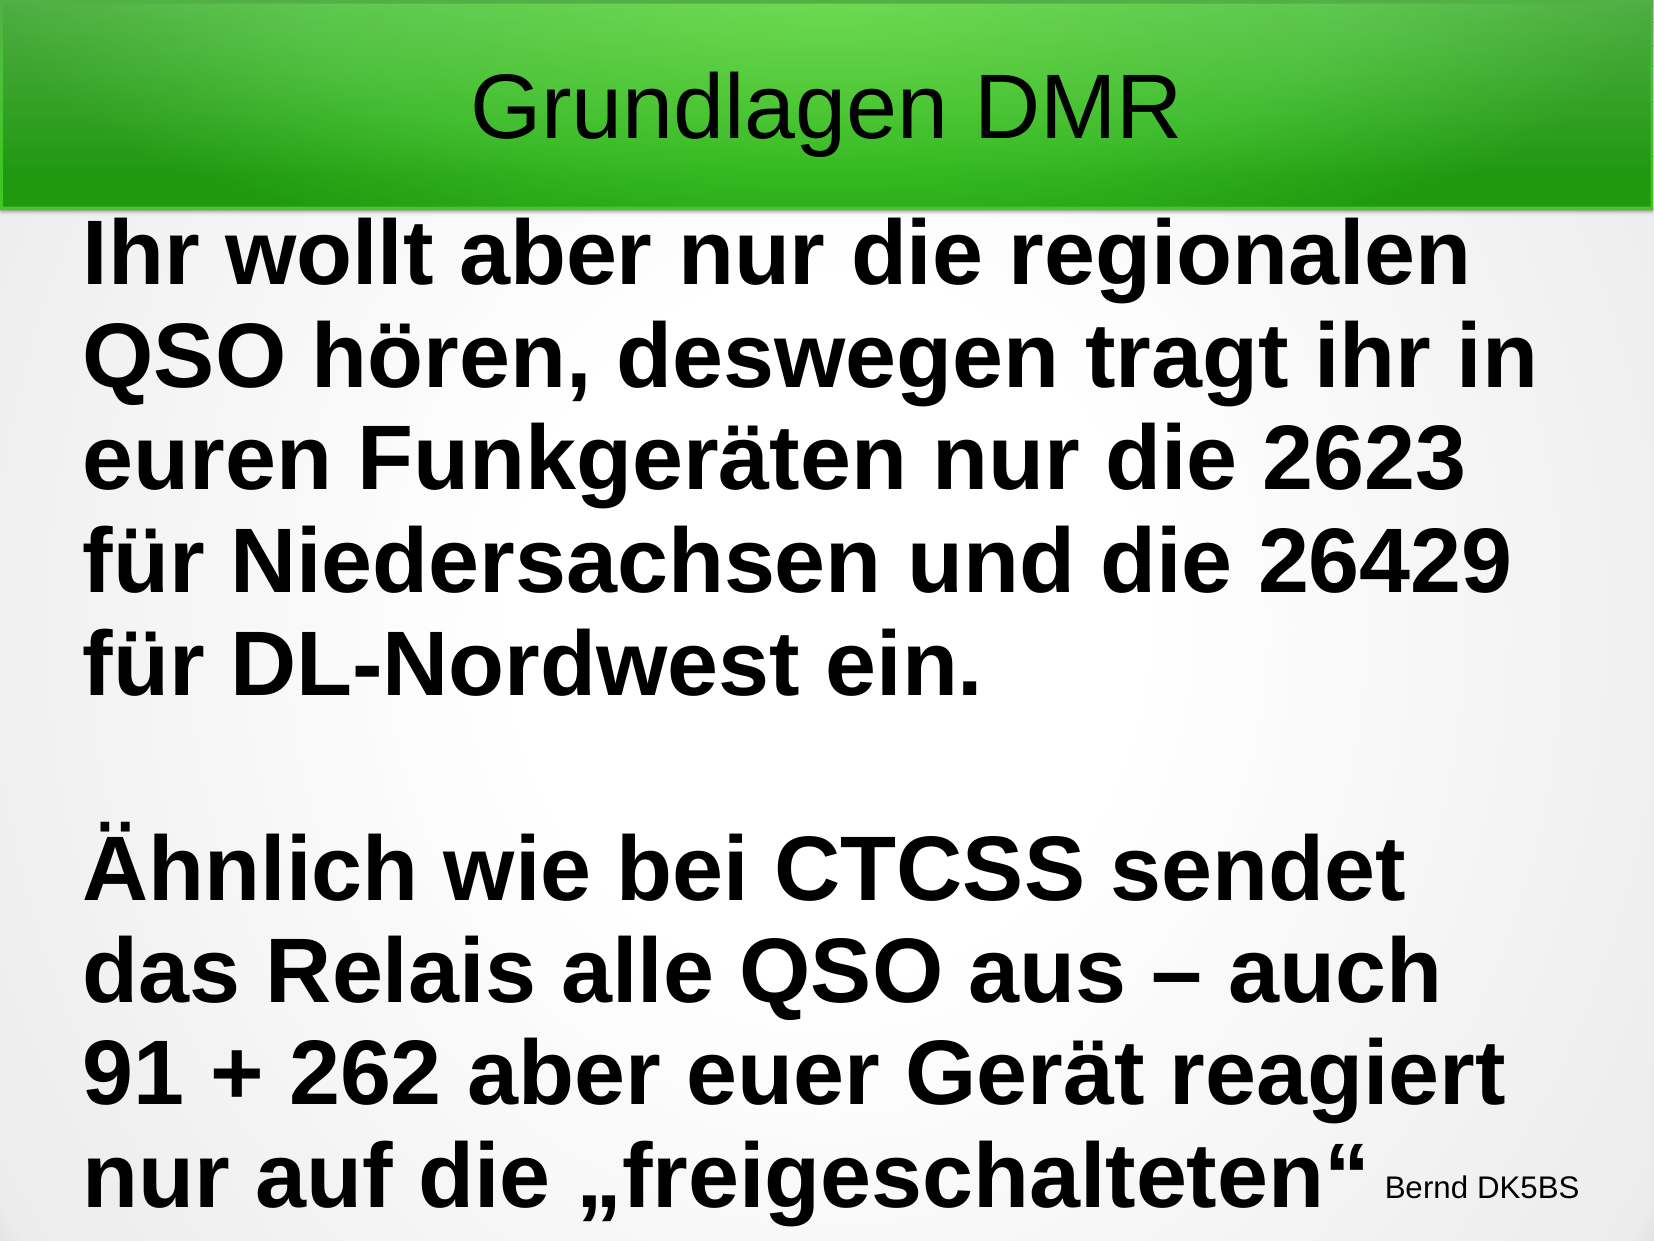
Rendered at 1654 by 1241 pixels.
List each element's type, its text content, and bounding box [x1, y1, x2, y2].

subtitle Ihr wollt aber nur die regionalen QSO hören, deswegen tragt ihr in euren Funkgeräten nur die 2623 für Niedersachsen und die 26429 für DL-Nordwest ein. Ähnlich wie bei CTCSS sendet das Relais alle QSO aus – auch 91 + 262 aber euer Gerät reagiert nur auf die „freigeschalteten“ [82, 201, 1571, 1228]
title Grundlagen DMR [0, 0, 1654, 225]
text_box Bernd DK5BS [1370, 1163, 1619, 1223]
